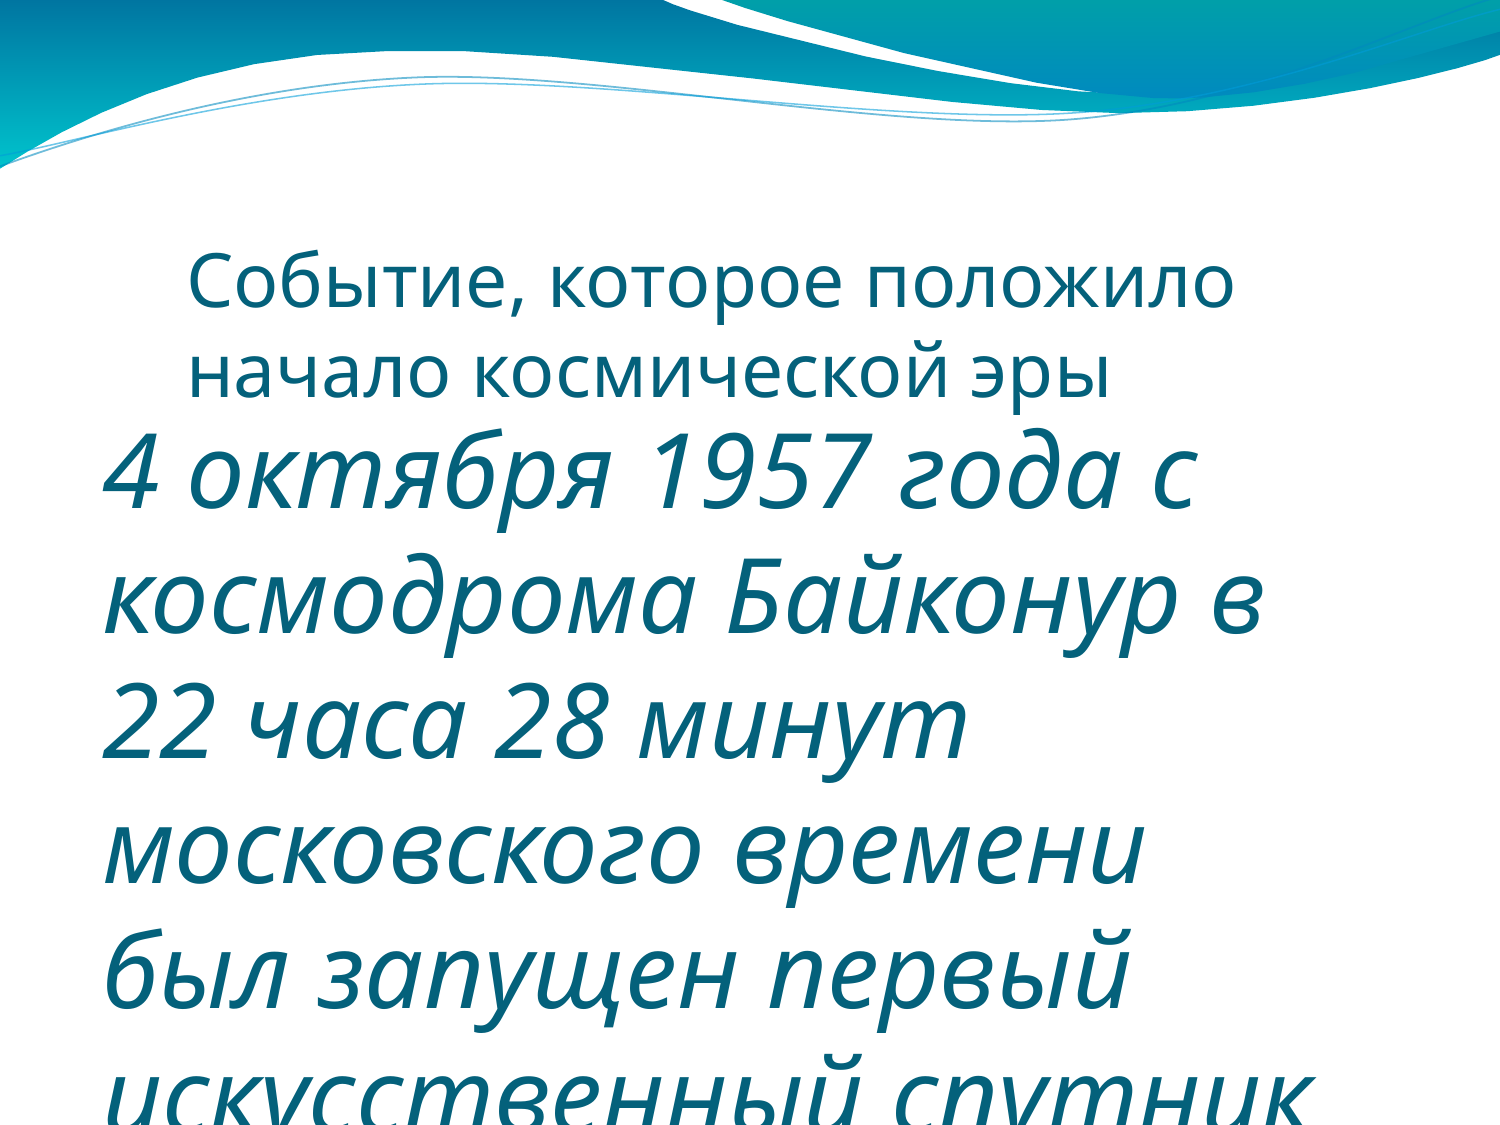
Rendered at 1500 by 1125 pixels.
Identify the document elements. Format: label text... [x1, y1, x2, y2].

title Событие, которое положило начало космической эры [171, 224, 1376, 362]
subtitle 4 октября 1957 года с космодрома Байконур в 22 часа 28 минут московского времени был запущен первый искусственный спутник Земли. [87, 397, 1376, 717]
